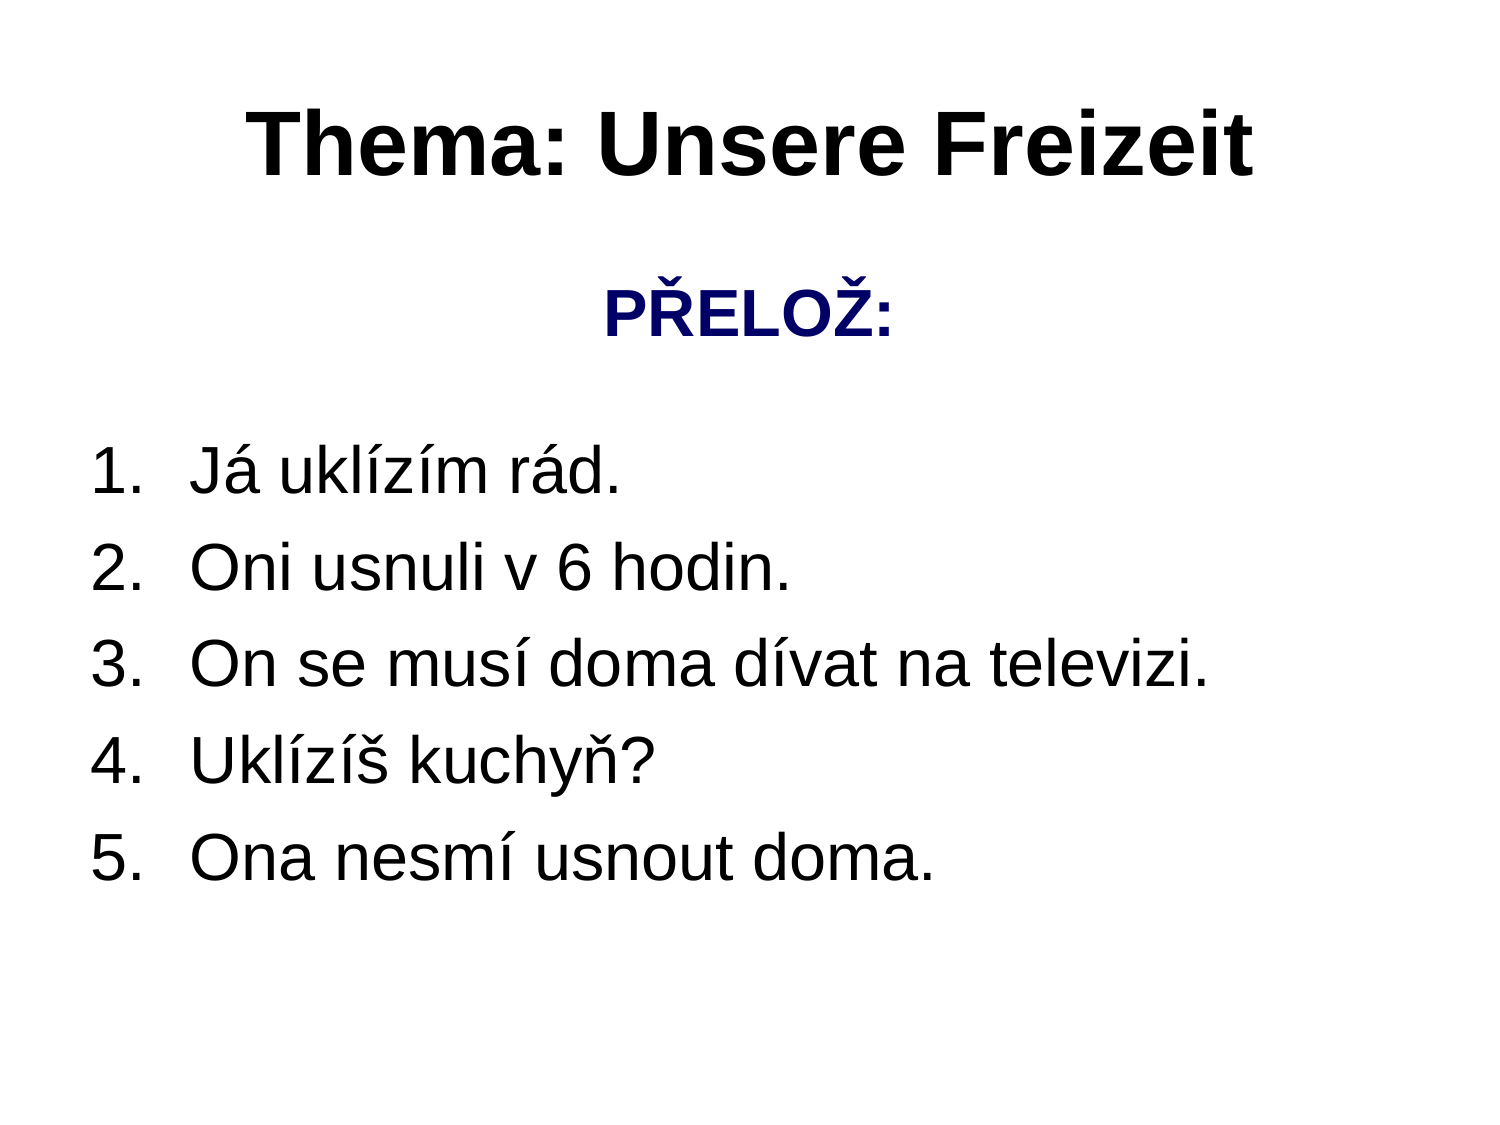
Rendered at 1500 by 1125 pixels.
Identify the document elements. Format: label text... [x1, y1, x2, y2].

title Thema: Unsere Freizeit [75, 45, 1426, 233]
list PŘELOŽ: Já uklízím rád. Oni usnuli v 6 hodin. On se musí doma dívat na televizi. Uklízíš kuchyň? Ona nesmí usnout doma. [75, 262, 1426, 1006]
